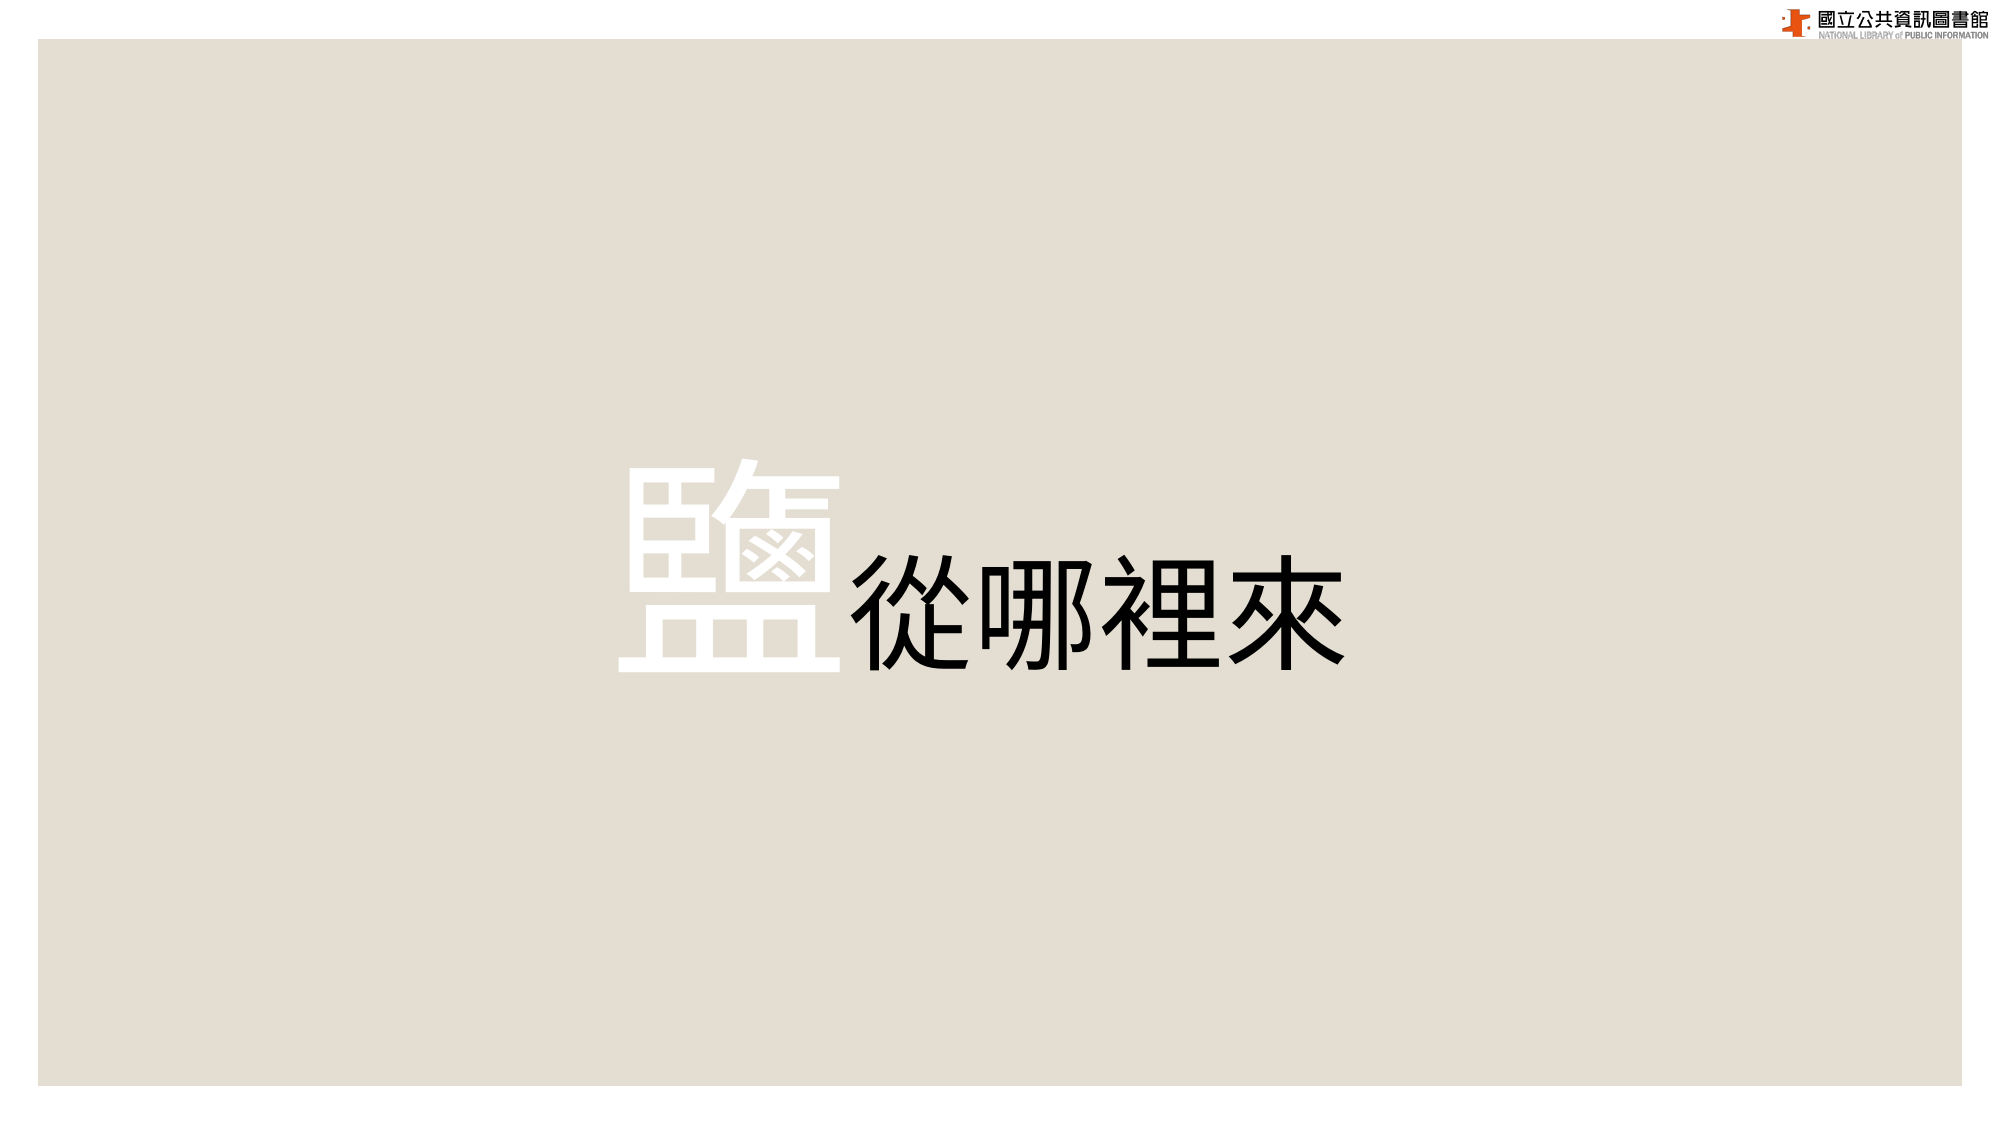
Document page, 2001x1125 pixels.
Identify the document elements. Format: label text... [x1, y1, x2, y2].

text_box 鹽從哪裡來 [594, 413, 1502, 719]
